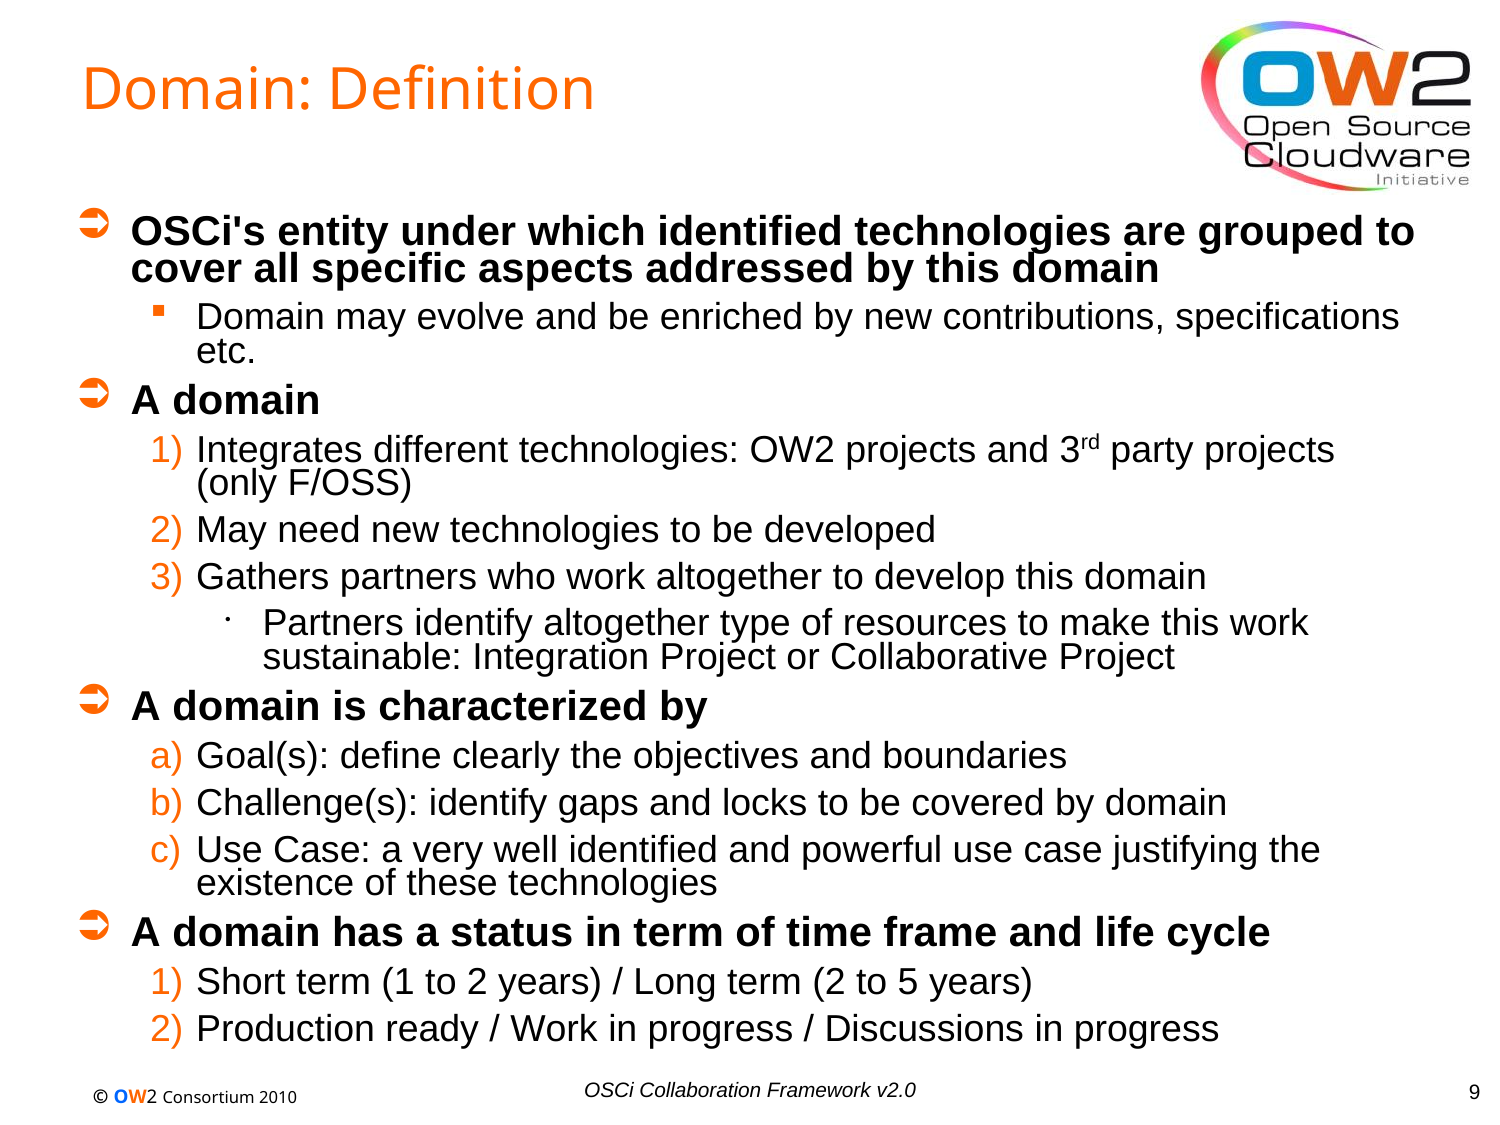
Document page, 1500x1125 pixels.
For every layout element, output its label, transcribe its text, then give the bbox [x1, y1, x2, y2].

title Domain: Definition [81, 43, 1182, 213]
picture [1199, 19, 1472, 195]
list OSCi's entity under which identified technologies are grouped to cover all specific aspects addressed by this domain Domain may evolve and be enriched by new contributions, specifications etc. A domain Integrates different technologies: OW2 projects and 3rd party projects (only F/OSS) May need new technologies to be developed Gathers partners who work altogether to develop this domain Partners identify altogether type of resources to make this work sustainable: Integration Project or Collaborative Project A domain is characterized by Goal(s): define clearly the objectives and boundaries Challenge(s): identify gaps and locks to be covered by domain Use Case: a very well identified and powerful use case justifying the existence of these technologies A domain has a status in term of time frame and life cycle Short term (1 to 2 years) / Long term (2 to 5 years) Production ready / Work in progress / Discussions in progress [74, 215, 1425, 1064]
